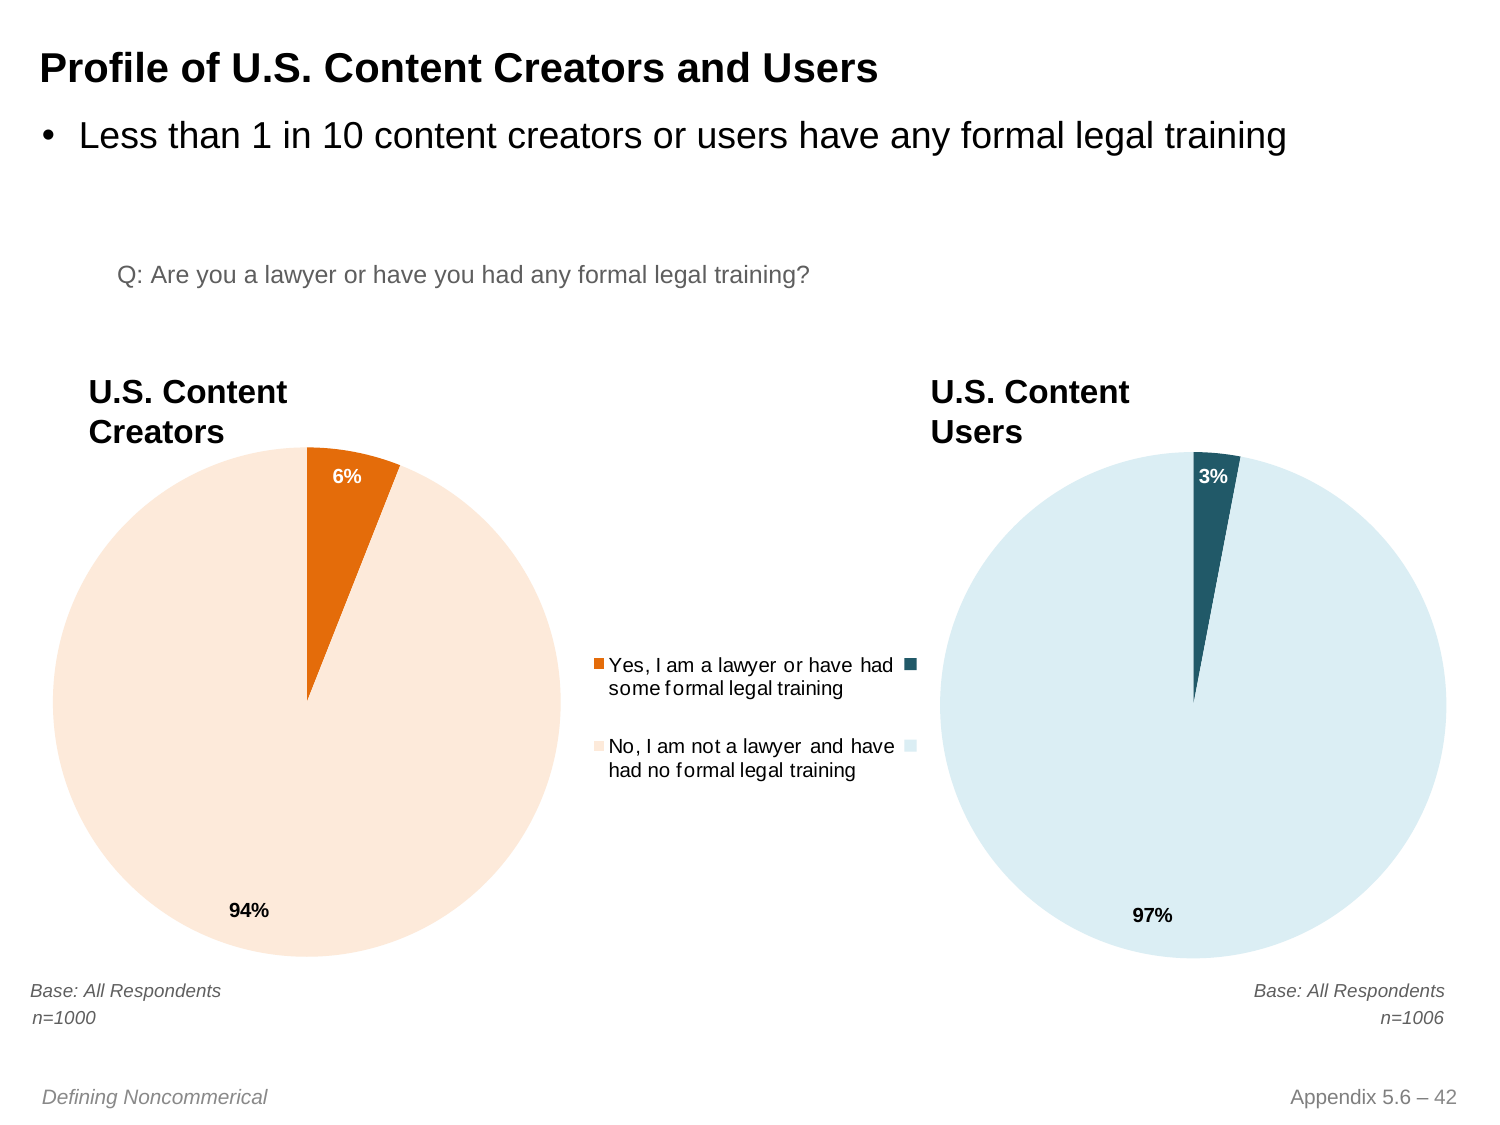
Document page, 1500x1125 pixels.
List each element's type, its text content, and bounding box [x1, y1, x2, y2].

text_box [904, 658, 917, 671]
text_box Q: Are you a lawyer or have you had any formal legal training? [102, 222, 1397, 328]
text_box U.S. Content Users [915, 362, 1240, 458]
text_box Less than 1 in 10 content creators or users have any formal legal training [27, 110, 1382, 165]
text_box n=1000 [17, 1009, 332, 1036]
text_box Appendix 5.6 – 9 [1121, 1066, 1472, 1125]
text_box [904, 739, 917, 752]
text_box Defining Noncommerical [27, 1066, 503, 1125]
text_box Base: All Respondents [1001, 979, 1460, 1010]
text_box U.S. Content Creators [73, 362, 418, 458]
picture [20, 395, 1478, 1035]
text_box Profile of U.S. Content Creators and Users [24, 27, 1454, 110]
text_box n=1006 [1144, 1010, 1459, 1037]
